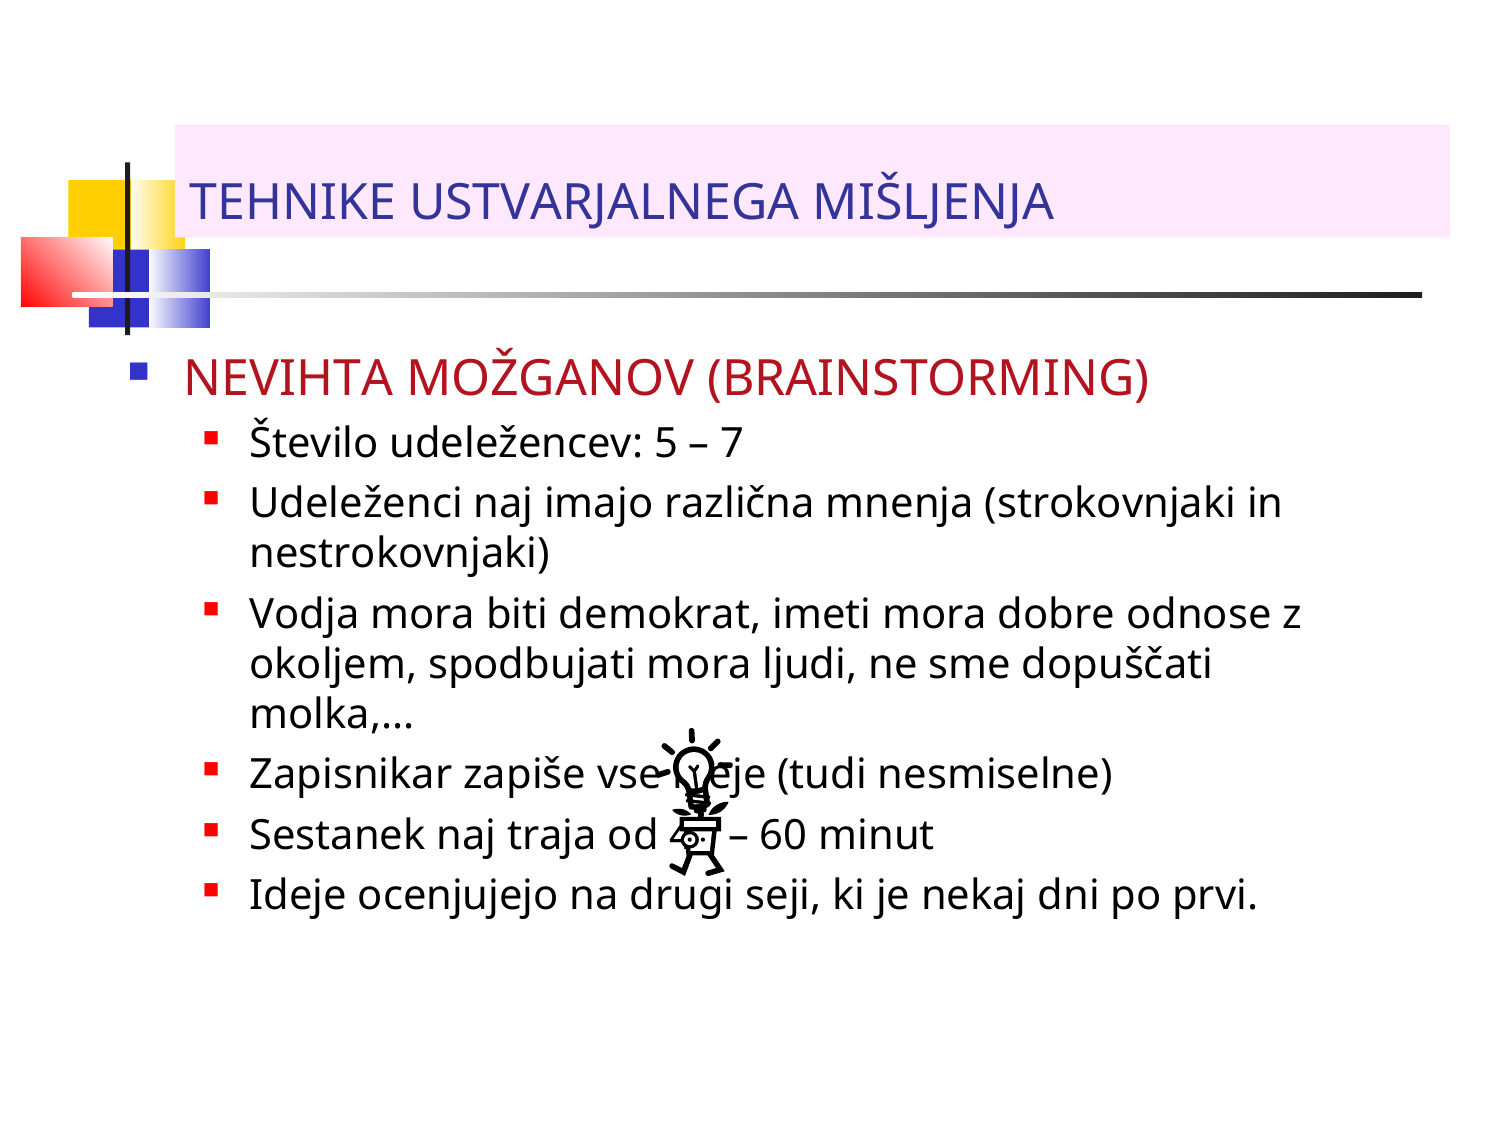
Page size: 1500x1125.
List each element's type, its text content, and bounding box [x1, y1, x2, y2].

picture [655, 727, 733, 877]
list NEVIHTA MOŽGANOV (BRAINSTORMING) Število udeležencev: 5 – 7 Udeleženci naj imajo različna mnenja (strokovnjaki in nestrokovnjaki) Vodja mora biti demokrat, imeti mora dobre odnose z okoljem, spodbujati mora ljudi, ne sme dopuščati molka,... Zapisnikar zapiše vse ideje (tudi nesmiselne) Sestanek naj traja od 40 – 60 minut Ideje ocenjujejo na drugi seji, ki je nekaj dni po prvi. [112, 275, 1388, 1007]
title TEHNIKE USTVARJALNEGA MIŠLJENJA [174, 124, 1450, 238]
